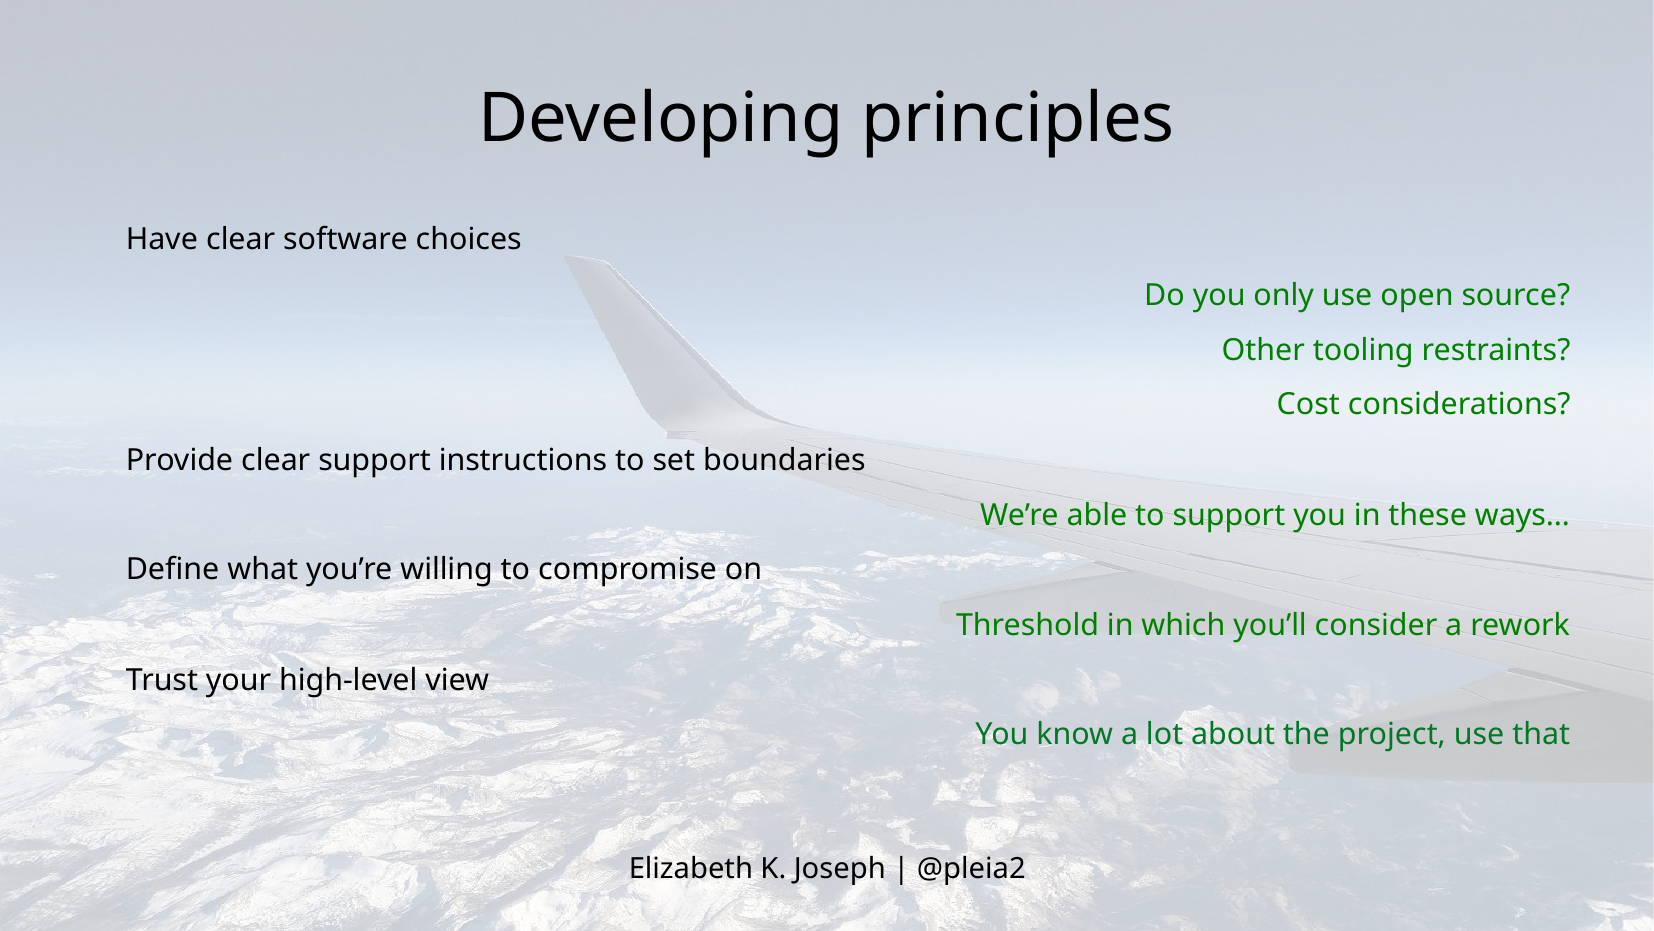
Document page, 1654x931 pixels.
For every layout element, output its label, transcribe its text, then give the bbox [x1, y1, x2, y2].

list Have clear software choices Do you only use open source? Other tooling restraints? Cost considerations? Provide clear support instructions to set boundaries We’re able to support you in these ways… Define what you’re willing to compromise on Threshold in which you’ll consider a rework Trust your high-level view You know a lot about the project, use that [82, 217, 1571, 758]
title Developing principles [82, 37, 1571, 193]
picture [0, 0, 1654, 931]
